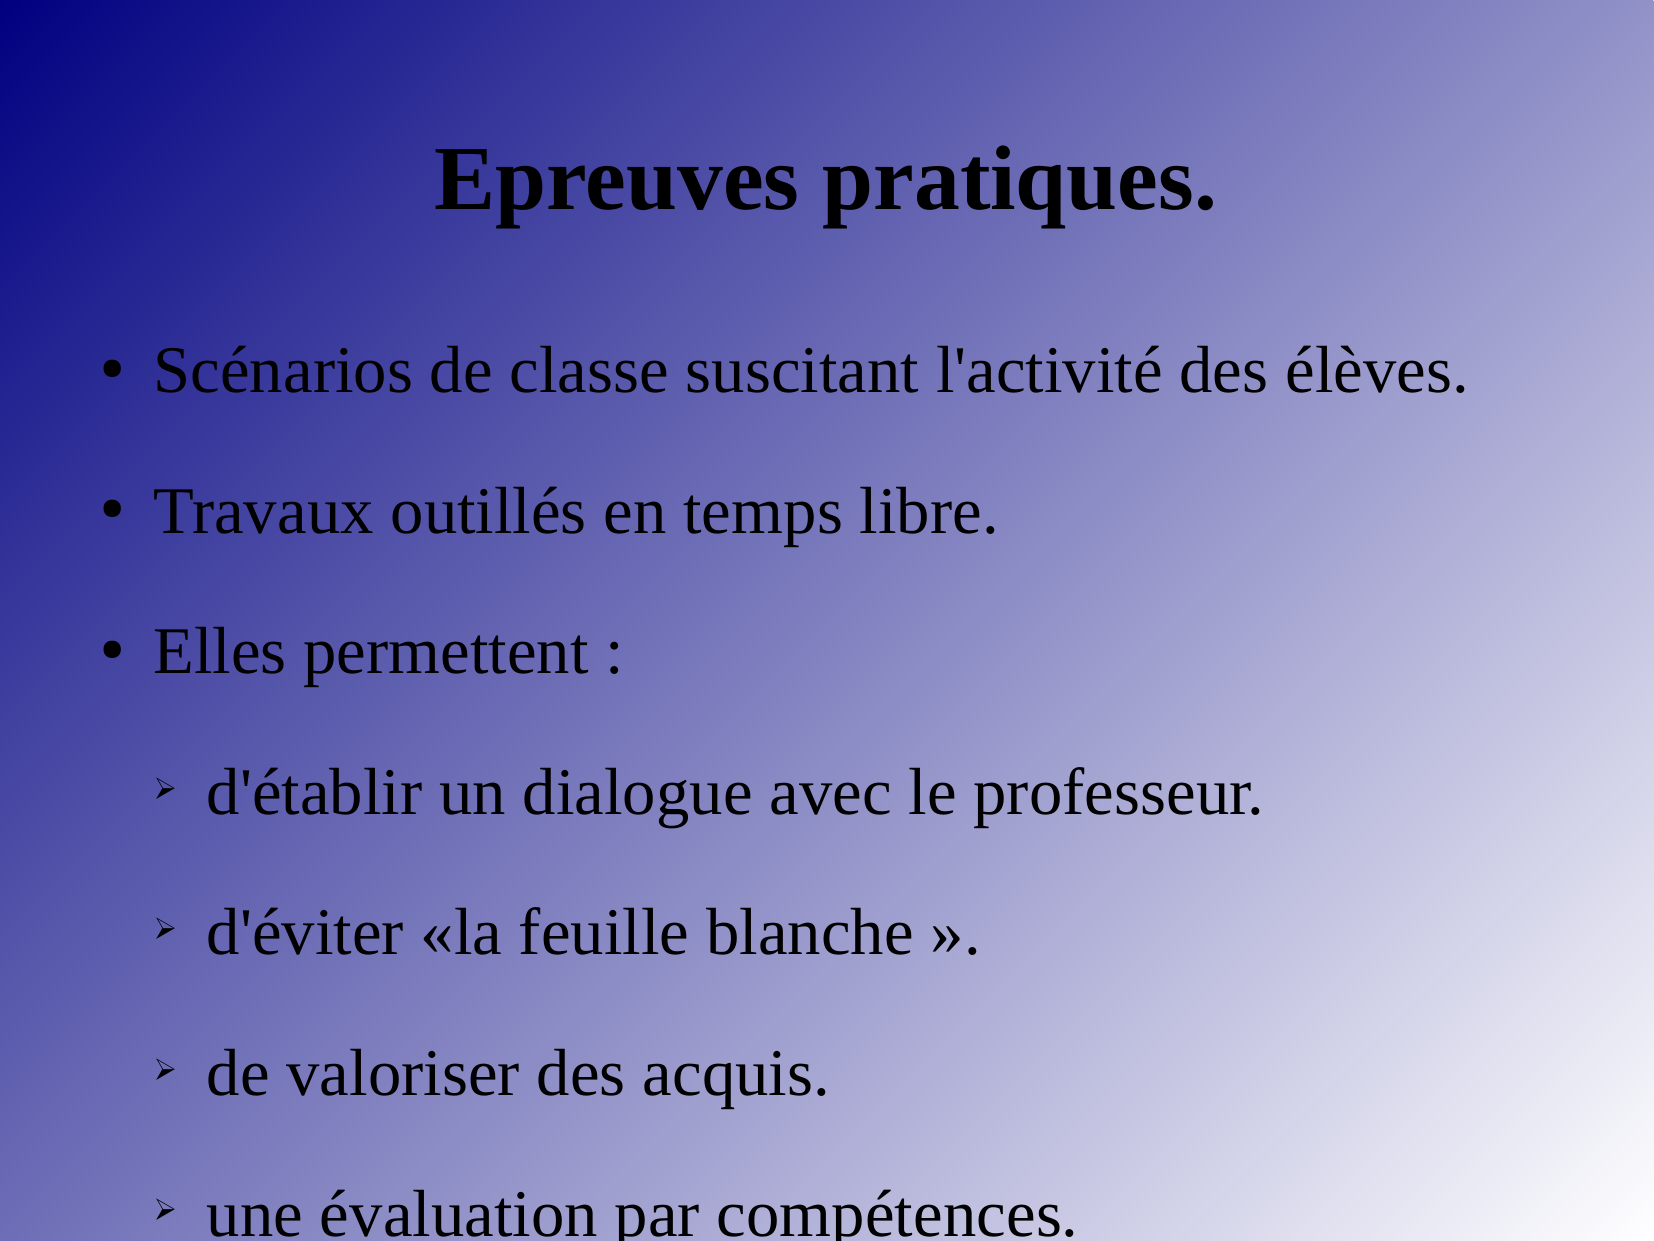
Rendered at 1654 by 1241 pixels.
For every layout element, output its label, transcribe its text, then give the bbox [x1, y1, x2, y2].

title Epreuves pratiques. [82, 49, 1571, 257]
list Scénarios de classe suscitant l'activité des élèves. Travaux outillés en temps libre. Elles permettent : d'établir un dialogue avec le professeur. d'éviter «la feuille blanche ». de valoriser des acquis. une évaluation par compétences. [82, 296, 1571, 1214]
